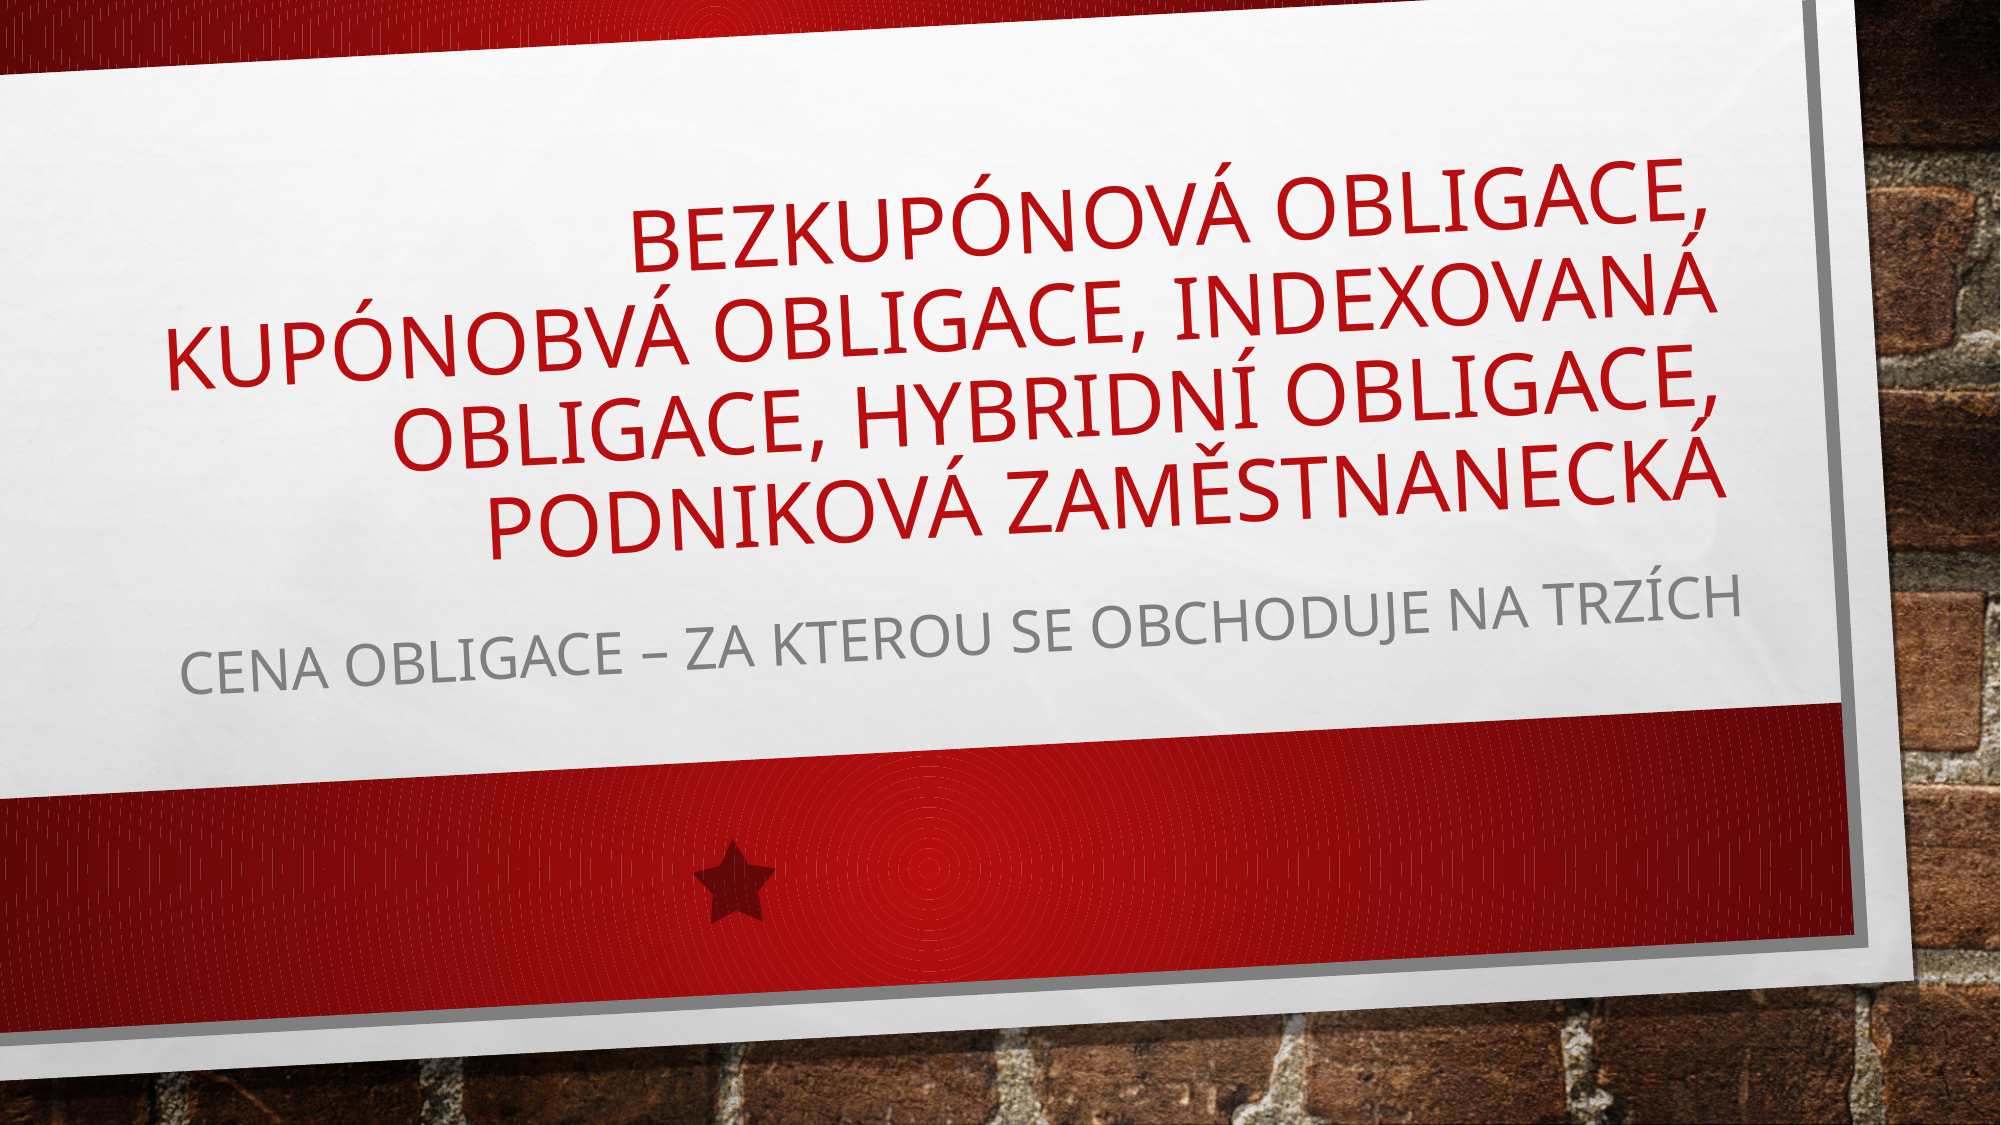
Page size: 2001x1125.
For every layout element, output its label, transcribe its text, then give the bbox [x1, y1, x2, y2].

subtitle CENA OBLIGACE – ZA KTEROU SE OBCHODUJE NA TRZÍCH [159, 533, 1763, 708]
title BEZKUPÓNOVÁ OBLIGACE, KUPÓNOBVÁ OBLIGACE, INDEXOVANÁ OBLIGACE, HYBRIDNÍ OBLIGACE, PODNIKOVÁ ZAMĚSTNANECKÁ [135, 67, 1758, 605]
